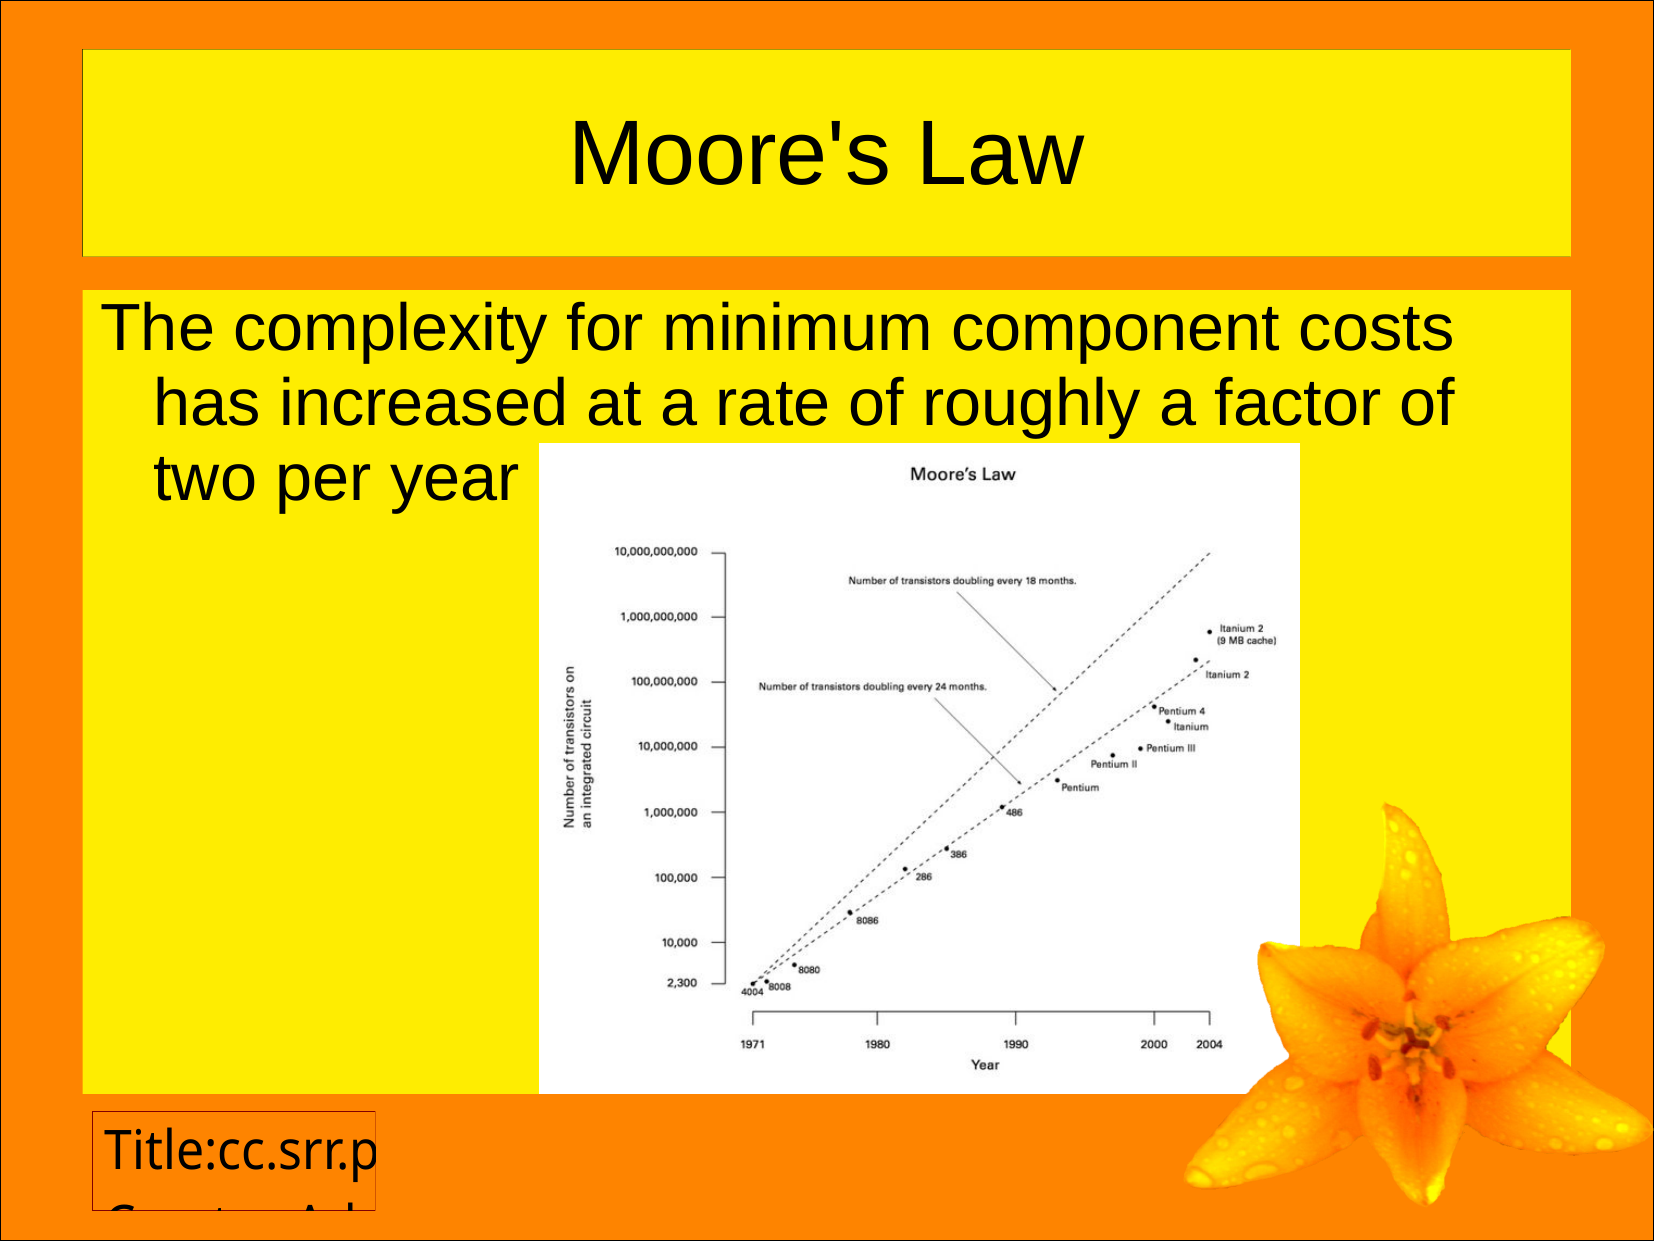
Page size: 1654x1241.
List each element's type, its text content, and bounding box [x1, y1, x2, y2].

picture [88, 1108, 376, 1211]
title Moore's Law [82, 49, 1571, 257]
list The complexity for minimum component costs has increased at a rate of roughly a factor of two per year [82, 290, 1571, 1094]
picture [539, 443, 1654, 1241]
text_box [0, 0, 1654, 1241]
